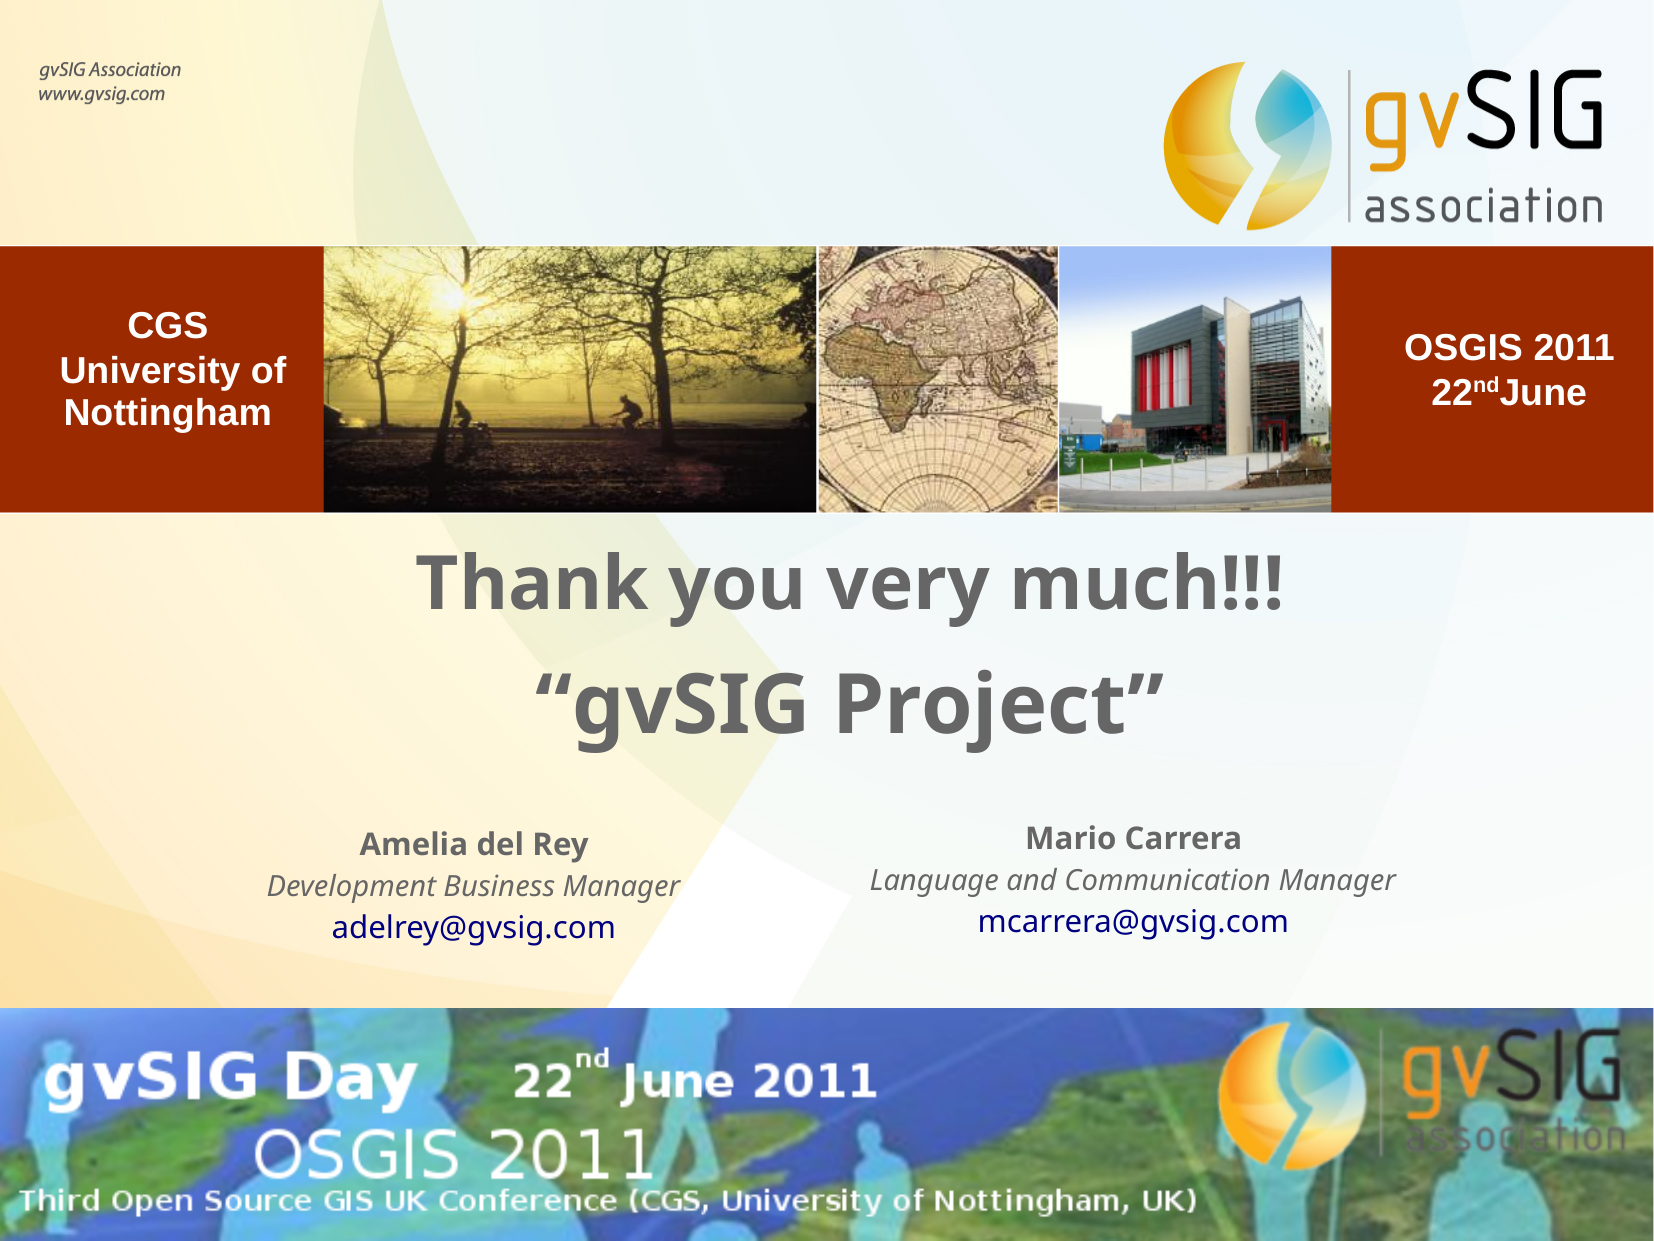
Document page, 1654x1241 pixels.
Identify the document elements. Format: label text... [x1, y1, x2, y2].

text_box Amelia del Rey Development Business Manager adelrey@gvsig.com [120, 814, 779, 973]
title Thank you very much!!! [135, 531, 1566, 630]
text_box OSGIS 2011 22ndJune [1387, 318, 1631, 512]
picture [0, 0, 1654, 1241]
text_box CGS University of Nottingham [16, 297, 319, 531]
text_box Mario Carrera Language and Communication Manager mcarrera@gvsig.com [779, 809, 1477, 1004]
title “gvSIG Project” [135, 651, 1566, 750]
